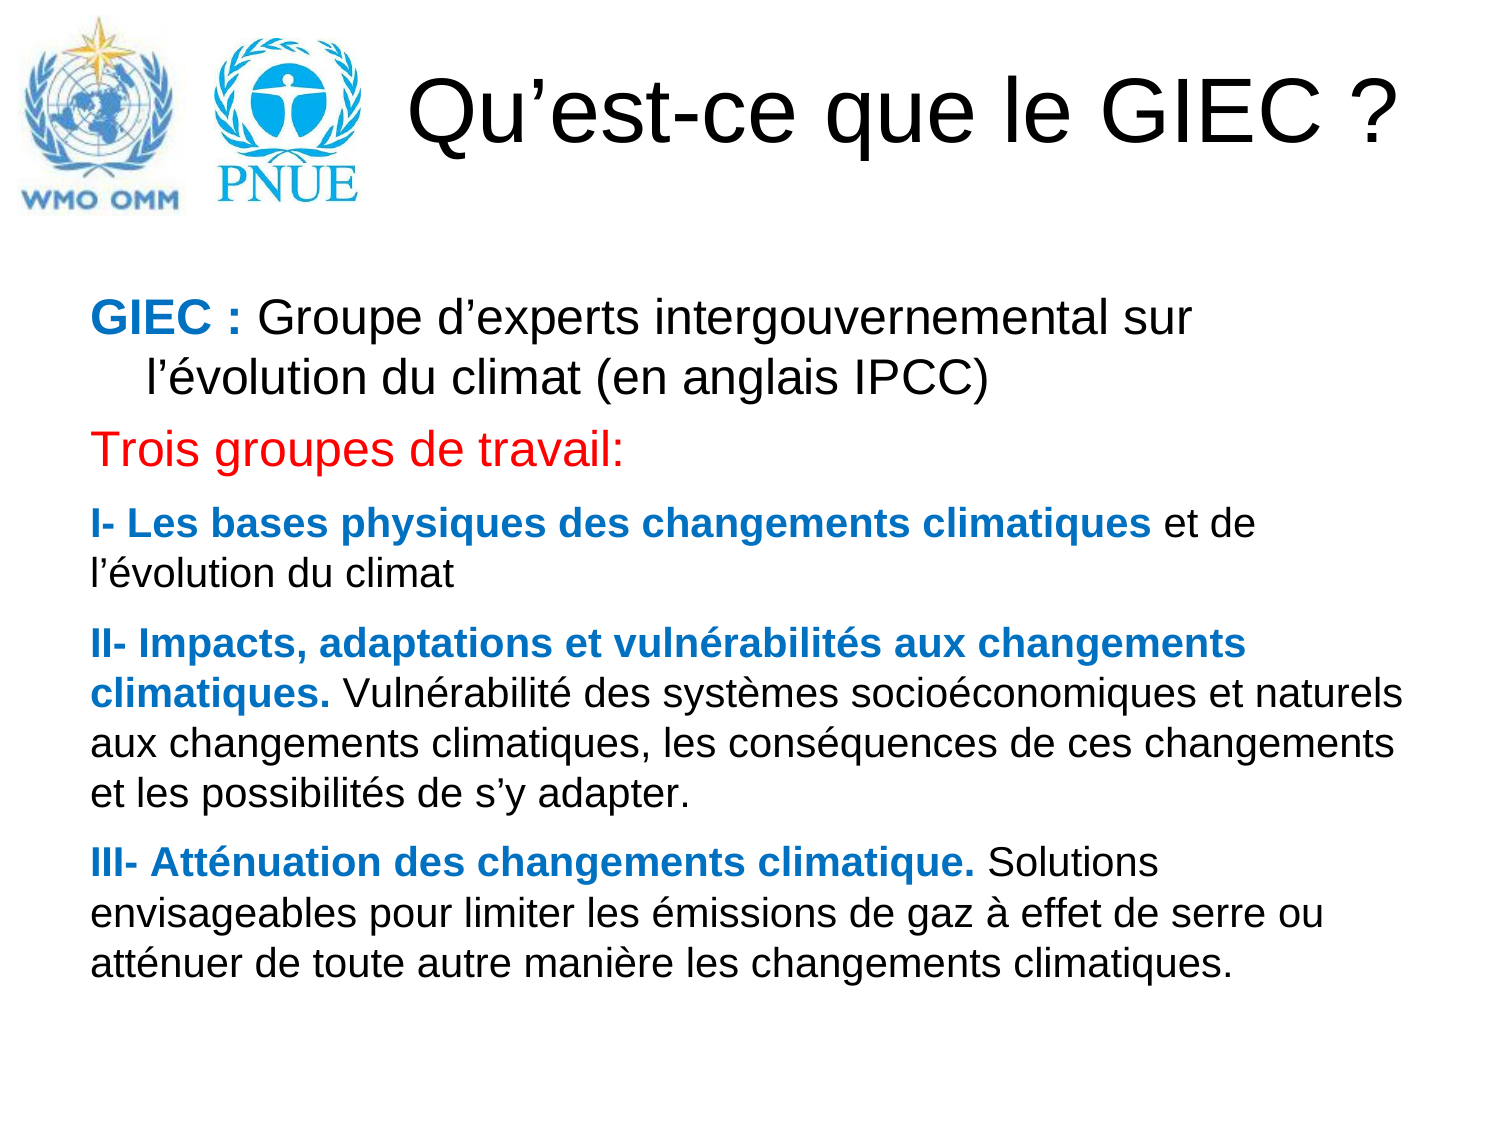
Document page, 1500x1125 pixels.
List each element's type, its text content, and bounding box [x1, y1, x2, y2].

text_box GIEC : Groupe d’experts intergouvernemental sur l’évolution du climat (en anglais IPCC) Trois groupes de travail: I- Les bases physiques des changements climatiques et de l’évolution du climat II- Impacts, adaptations et vulnérabilités aux changements climatiques. Vulnérabilité des systèmes socioéconomiques et naturels aux changements climatiques, les conséquences de ces changements et les possibilités de s’y adapter. III- Atténuation des changements climatique. Solutions envisageables pour limiter les émissions de gaz à effet de serre ou atténuer de toute autre manière les changements climatiques. [75, 276, 1426, 1026]
picture [214, 38, 361, 204]
text_box Qu’est-ce que le GIEC ? [324, 43, 1484, 231]
picture [17, 15, 186, 216]
